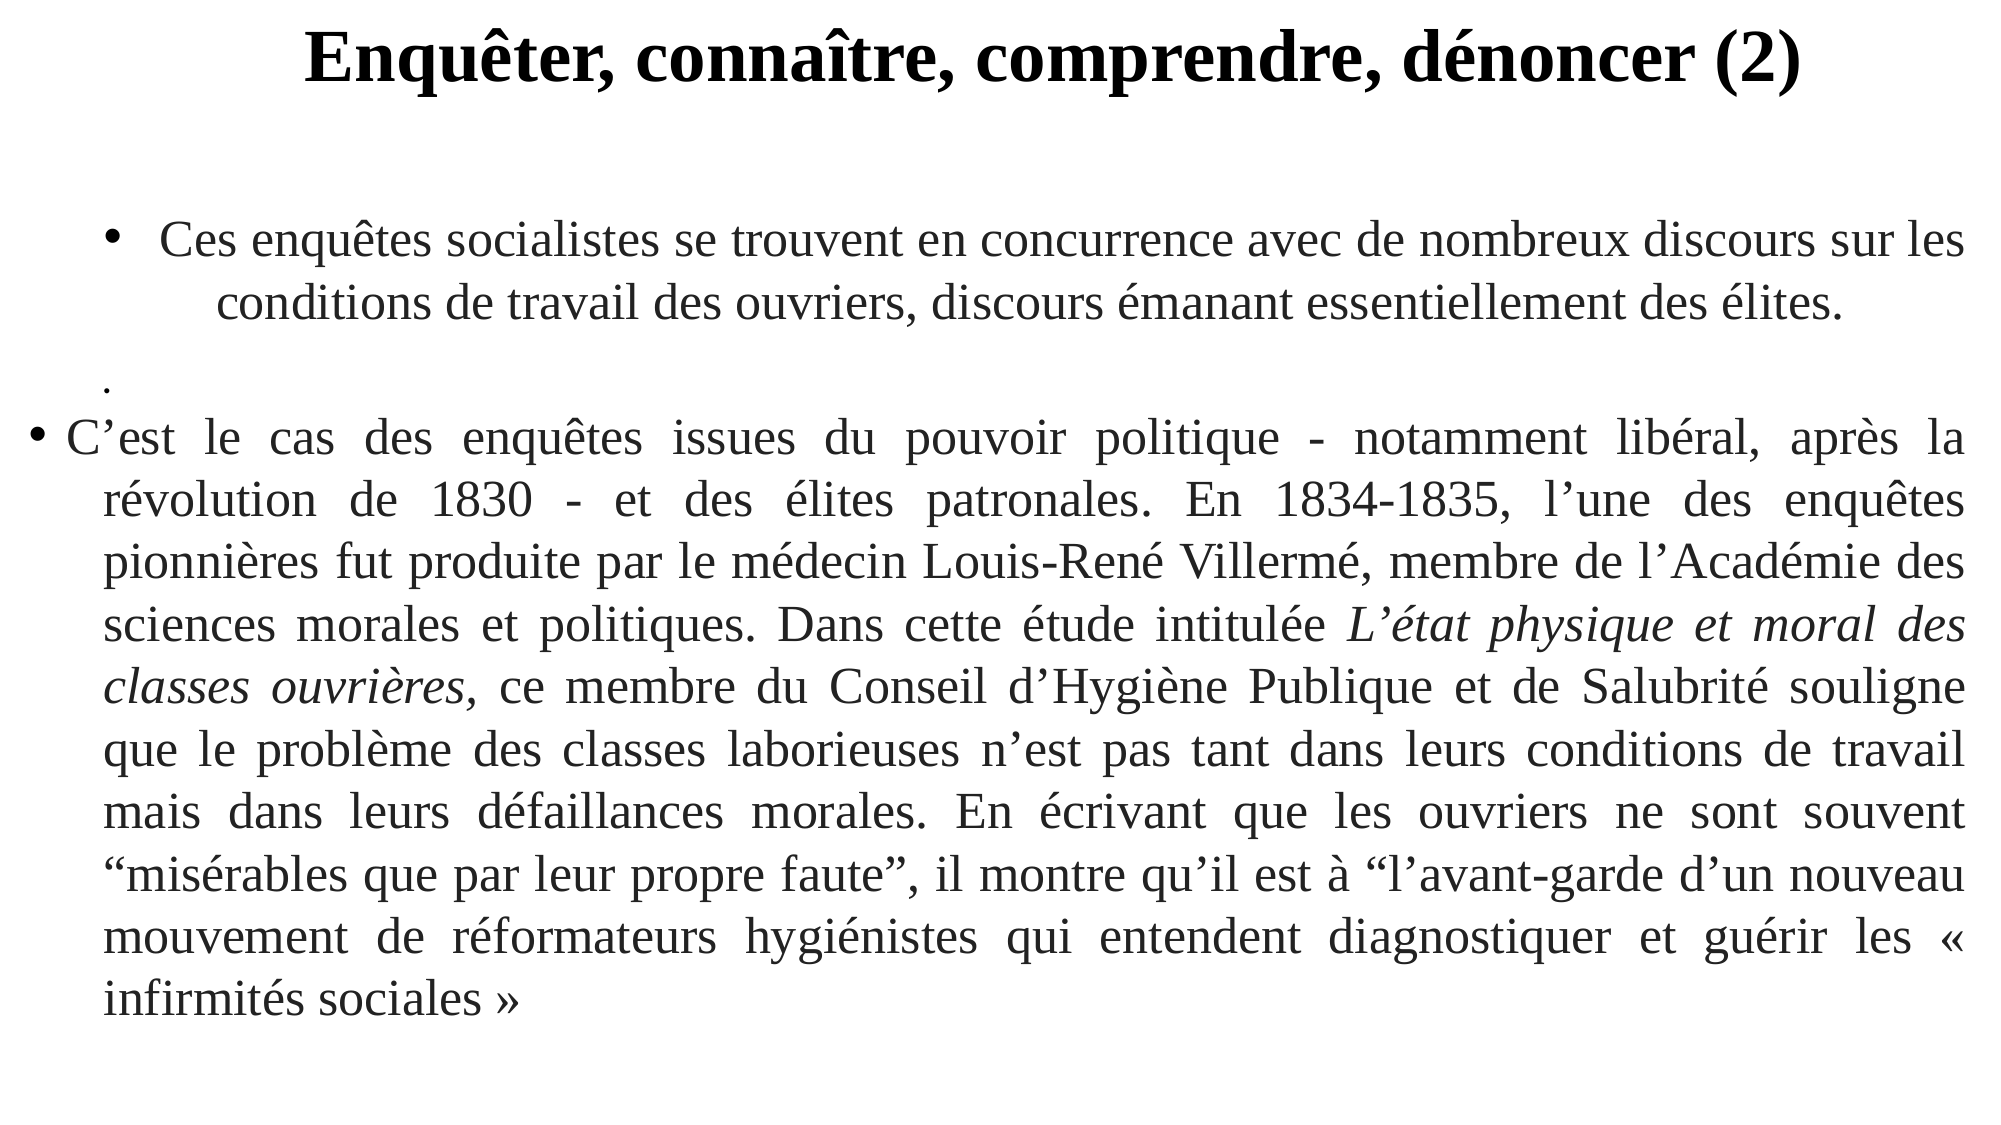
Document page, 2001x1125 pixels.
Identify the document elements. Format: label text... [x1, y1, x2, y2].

title Enquêter, connaître, comprendre, dénoncer (2) [137, 3, 1971, 112]
list Ces enquêtes socialistes se trouvent en concurrence avec de nombreux discours sur les conditions de travail des ouvriers, discours émanant essentiellement des élites. C’est le cas des enquêtes issues du pouvoir politique - notamment libéral, après la révolution de 1830 - et des élites patronales. En 1834-1835, l’une des enquêtes pionnières fut produite par le médecin Louis-René Villermé, membre de l’Académie des sciences morales et politiques. Dans cette étude intitulée L’état physique et moral des classes ouvrières, ce membre du Conseil d’Hygiène Publique et de Salubrité souligne que le problème des classes laborieuses n’est pas tant dans leurs conditions de travail mais dans leurs défaillances morales. En écrivant que les ouvriers ne sont souvent “misérables que par leur propre faute”, il montre qu’il est à “l’avant-garde d’un nouveau mouvement de réformateurs hygiénistes qui entendent diagnostiquer et guérir les « infirmités sociales » [13, 197, 1983, 1122]
